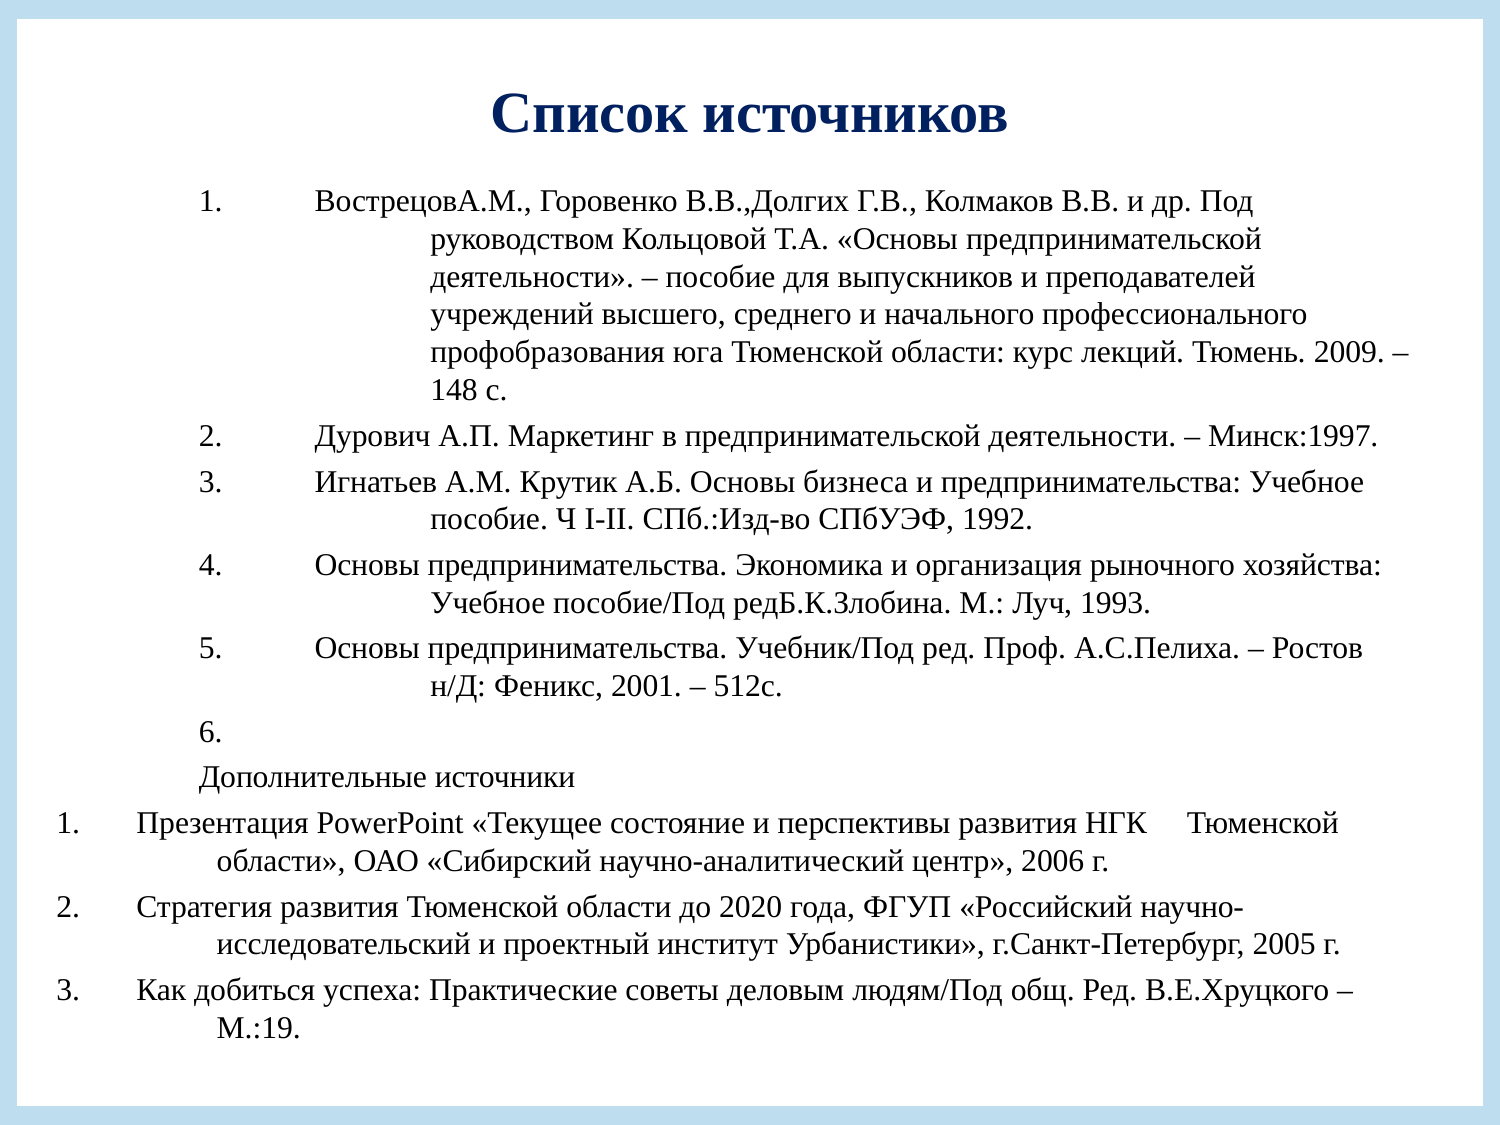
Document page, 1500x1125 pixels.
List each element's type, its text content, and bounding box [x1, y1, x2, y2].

picture [17, 19, 1483, 1106]
list ВострецовА.М., Горовенко В.В.,Долгих Г.В., Колмаков В.В. и др. Под руководством Кольцовой Т.А. «Основы предпринимательской деятельности». – пособие для выпускников и преподавателей учреждений высшего, среднего и начального профессионального профобразования юга Тюменской области: курс лекций. Тюмень. 2009. – 148 с. Дурович А.П. Маркетинг в предпринимательской деятельности. – Минск:1997. Игнатьев А.М. Крутик А.Б. Основы бизнеса и предпринимательства: Учебное пособие. Ч I-II. СПб.:Изд-во СПбУЭФ, 1992. Основы предпринимательства. Экономика и организация рыночного хозяйства: Учебное пособие/Под редБ.К.Злобина. М.: Луч, 1993. Основы предпринимательства. Учебник/Под ред. Проф. А.С.Пелиха. – Ростов н/Д: Феникс, 2001. – 512с. Дополнительные источники Презентация PowerPoint «Текущее состояние и перспективы развития НГК Тюменской области», ОАО «Сибирский научно-аналитический центр», 2006 г. Стратегия развития Тюменской области до 2020 года, ФГУП «Российский научно-исследовательский и проектный институт Урбанистики», г.Санкт-Петербург, 2005 г. Как добиться успеха: Практические советы деловым людям/Под общ. Ред. В.Е.Хруцкого – М.:19. [41, 172, 1427, 1095]
title Список источников [75, 45, 1426, 172]
